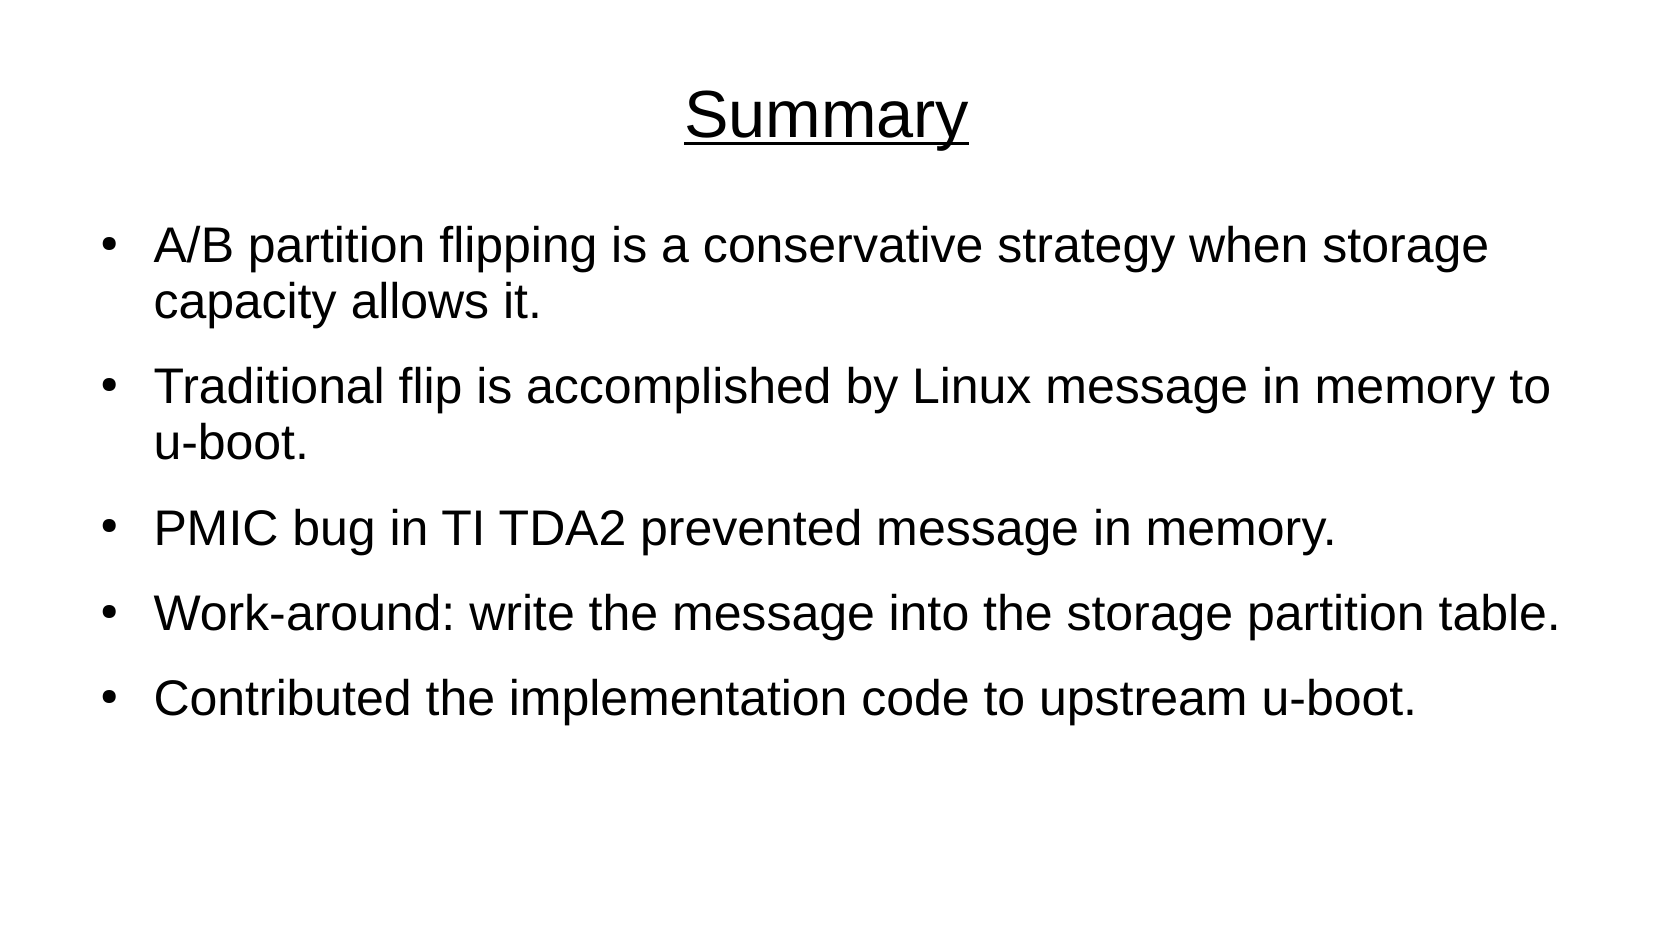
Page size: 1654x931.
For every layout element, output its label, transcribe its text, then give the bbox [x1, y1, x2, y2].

title Summary [82, 37, 1571, 193]
list A/B partition flipping is a conservative strategy when storage capacity allows it. Traditional flip is accomplished by Linux message in memory to u-boot. PMIC bug in TI TDA2 prevented message in memory. Work-around: write the message into the storage partition table. Contributed the implementation code to upstream u-boot. [82, 217, 1571, 758]
